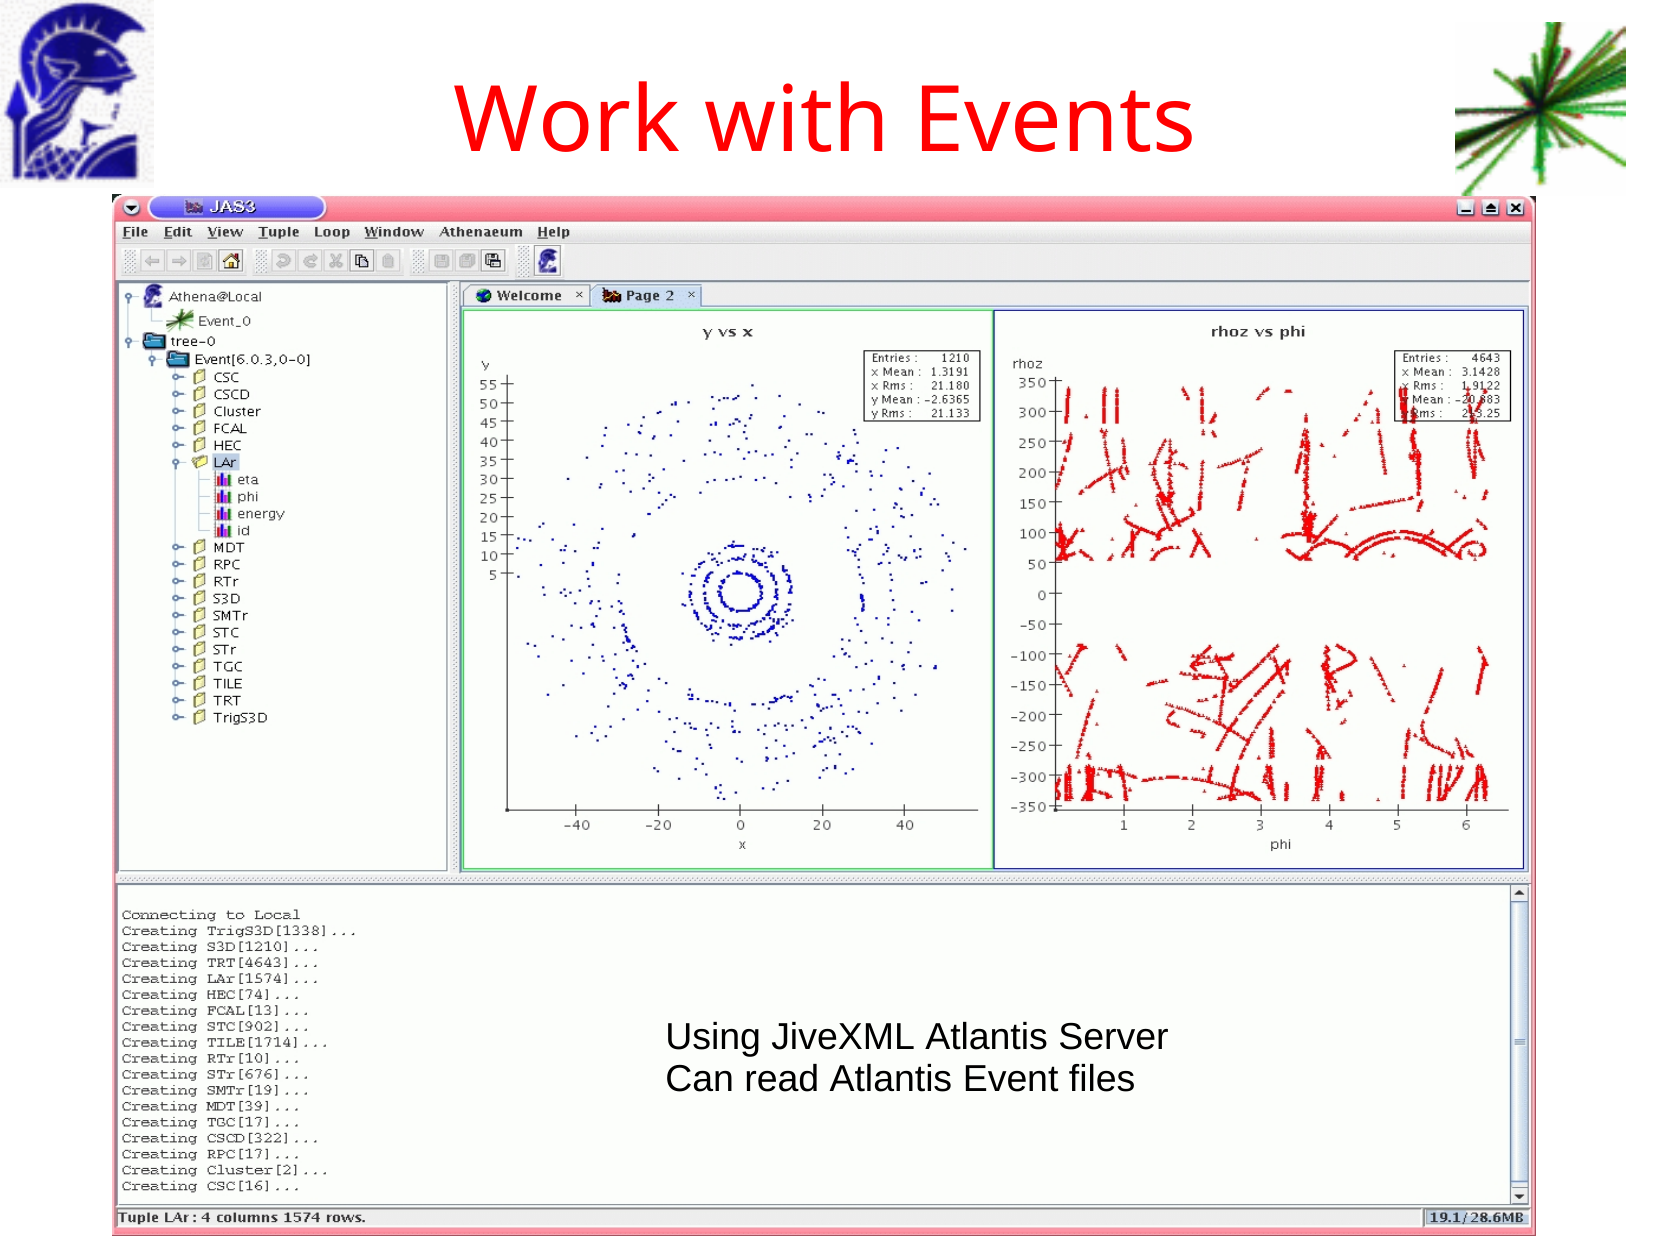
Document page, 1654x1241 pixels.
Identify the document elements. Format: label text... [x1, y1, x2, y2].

picture [0, 0, 154, 188]
text_box Using JiveXML Atlantis Server Can read Atlantis Event files [650, 1008, 1246, 1108]
picture [112, 22, 1626, 1236]
title Work with Events [80, 36, 1455, 196]
